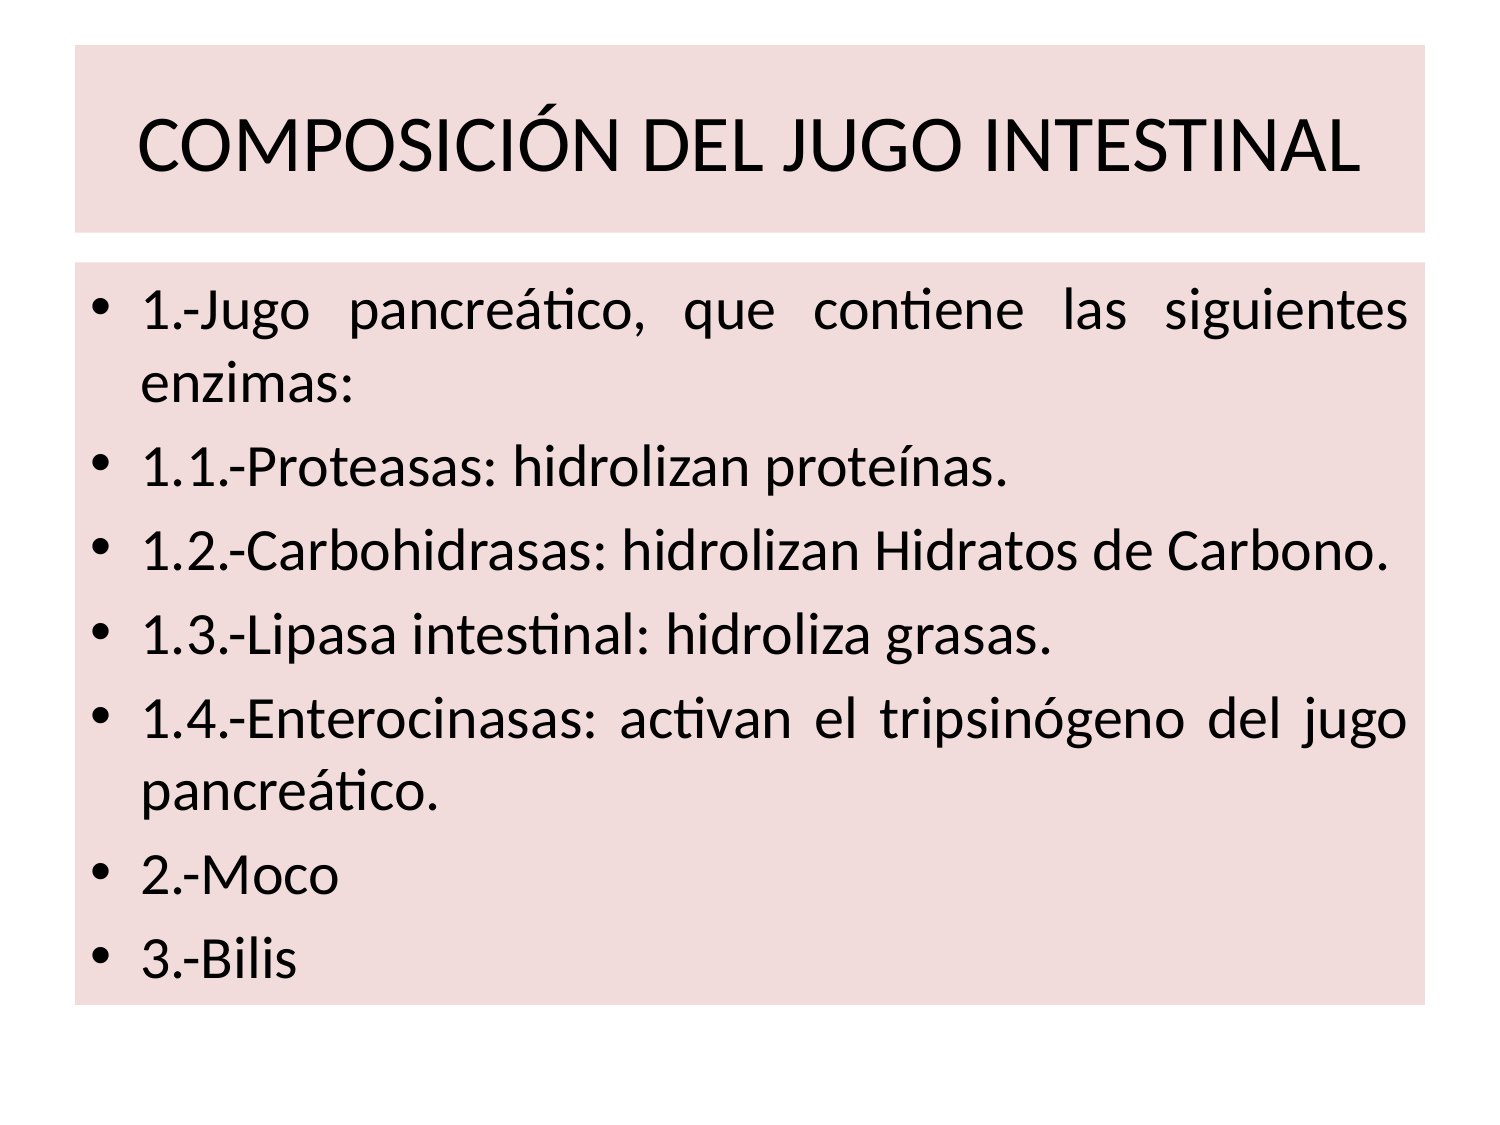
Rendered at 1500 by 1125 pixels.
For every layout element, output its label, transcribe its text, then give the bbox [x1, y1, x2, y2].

list 1.-Jugo pancreático, que contiene las siguientes enzimas: 1.1.-Proteasas: hidrolizan proteínas. 1.2.-Carbohidrasas: hidrolizan Hidratos de Carbono. 1.3.-Lipasa intestinal: hidroliza grasas. 1.4.-Enterocinasas: activan el tripsinógeno del jugo pancreático. 2.-Moco 3.-Bilis [75, 262, 1425, 1005]
title COMPOSICIÓN DEL JUGO INTESTINAL [75, 45, 1425, 233]
